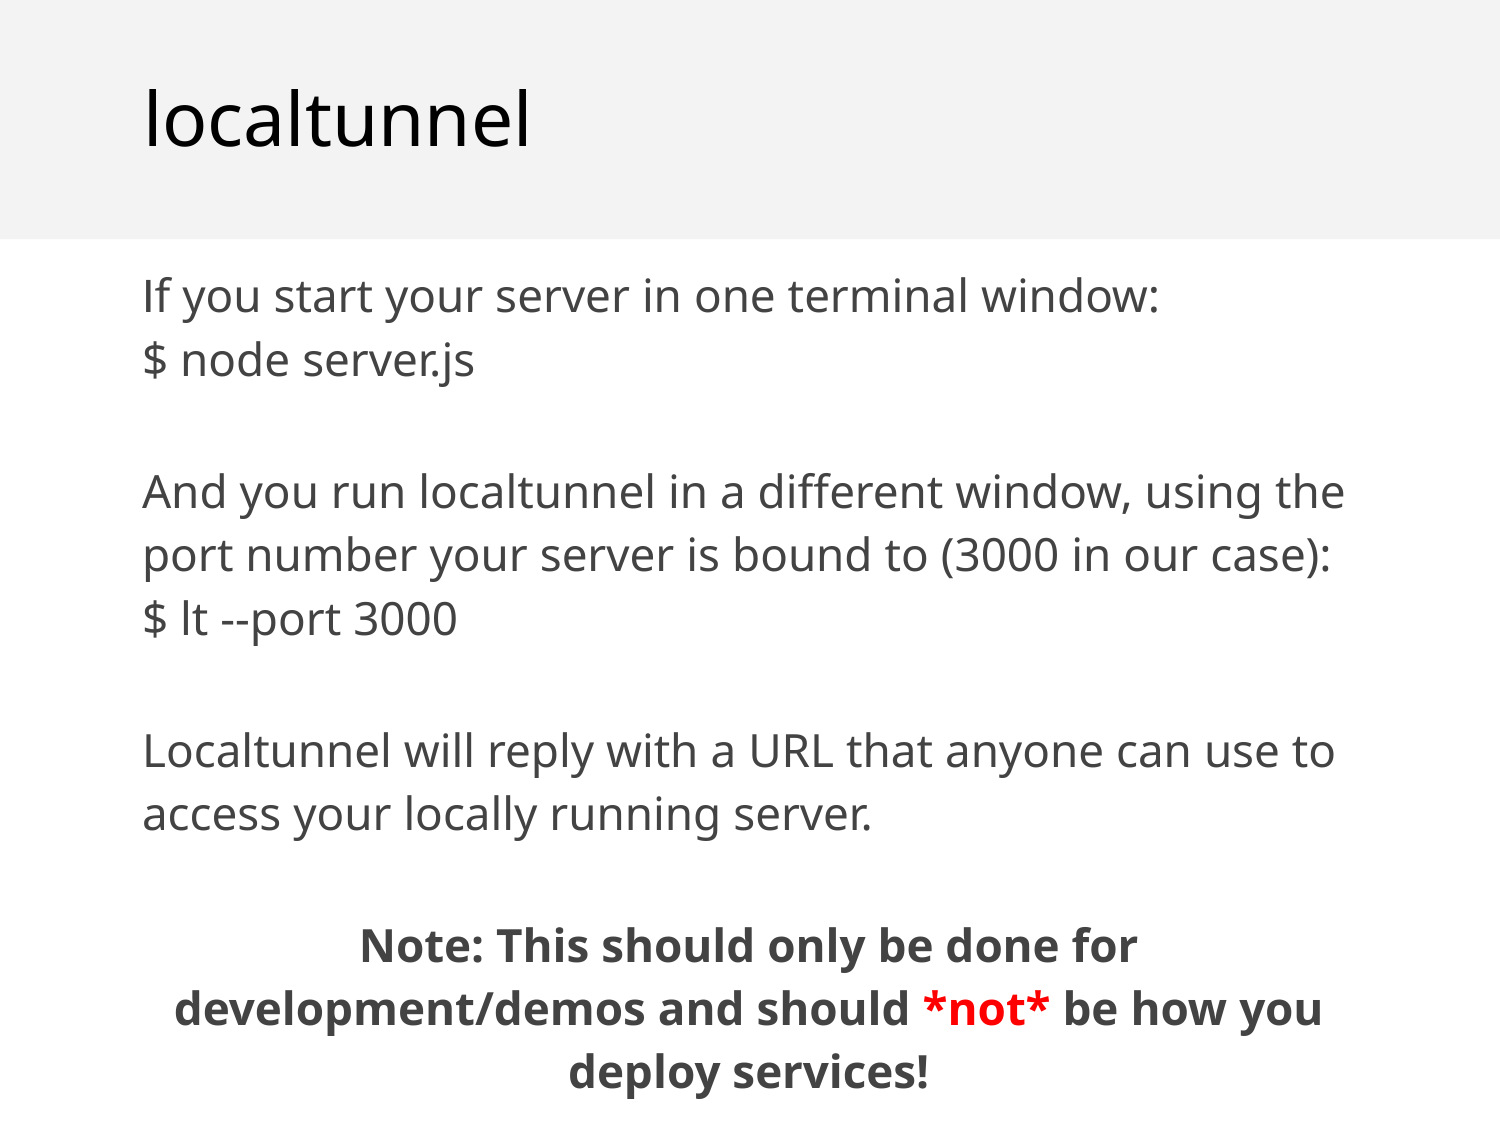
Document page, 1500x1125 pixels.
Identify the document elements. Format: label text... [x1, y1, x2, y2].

title localtunnel [128, 56, 1372, 183]
list If you start your server in one terminal window: $ node server.js And you run localtunnel in a different window, using the port number your server is bound to (3000 in our case): $ lt --port 3000 Localtunnel will reply with a URL that anyone can use to access your locally running server. Note: This should only be done for development/demos and should *not* be how you deploy services! [127, 238, 1371, 986]
